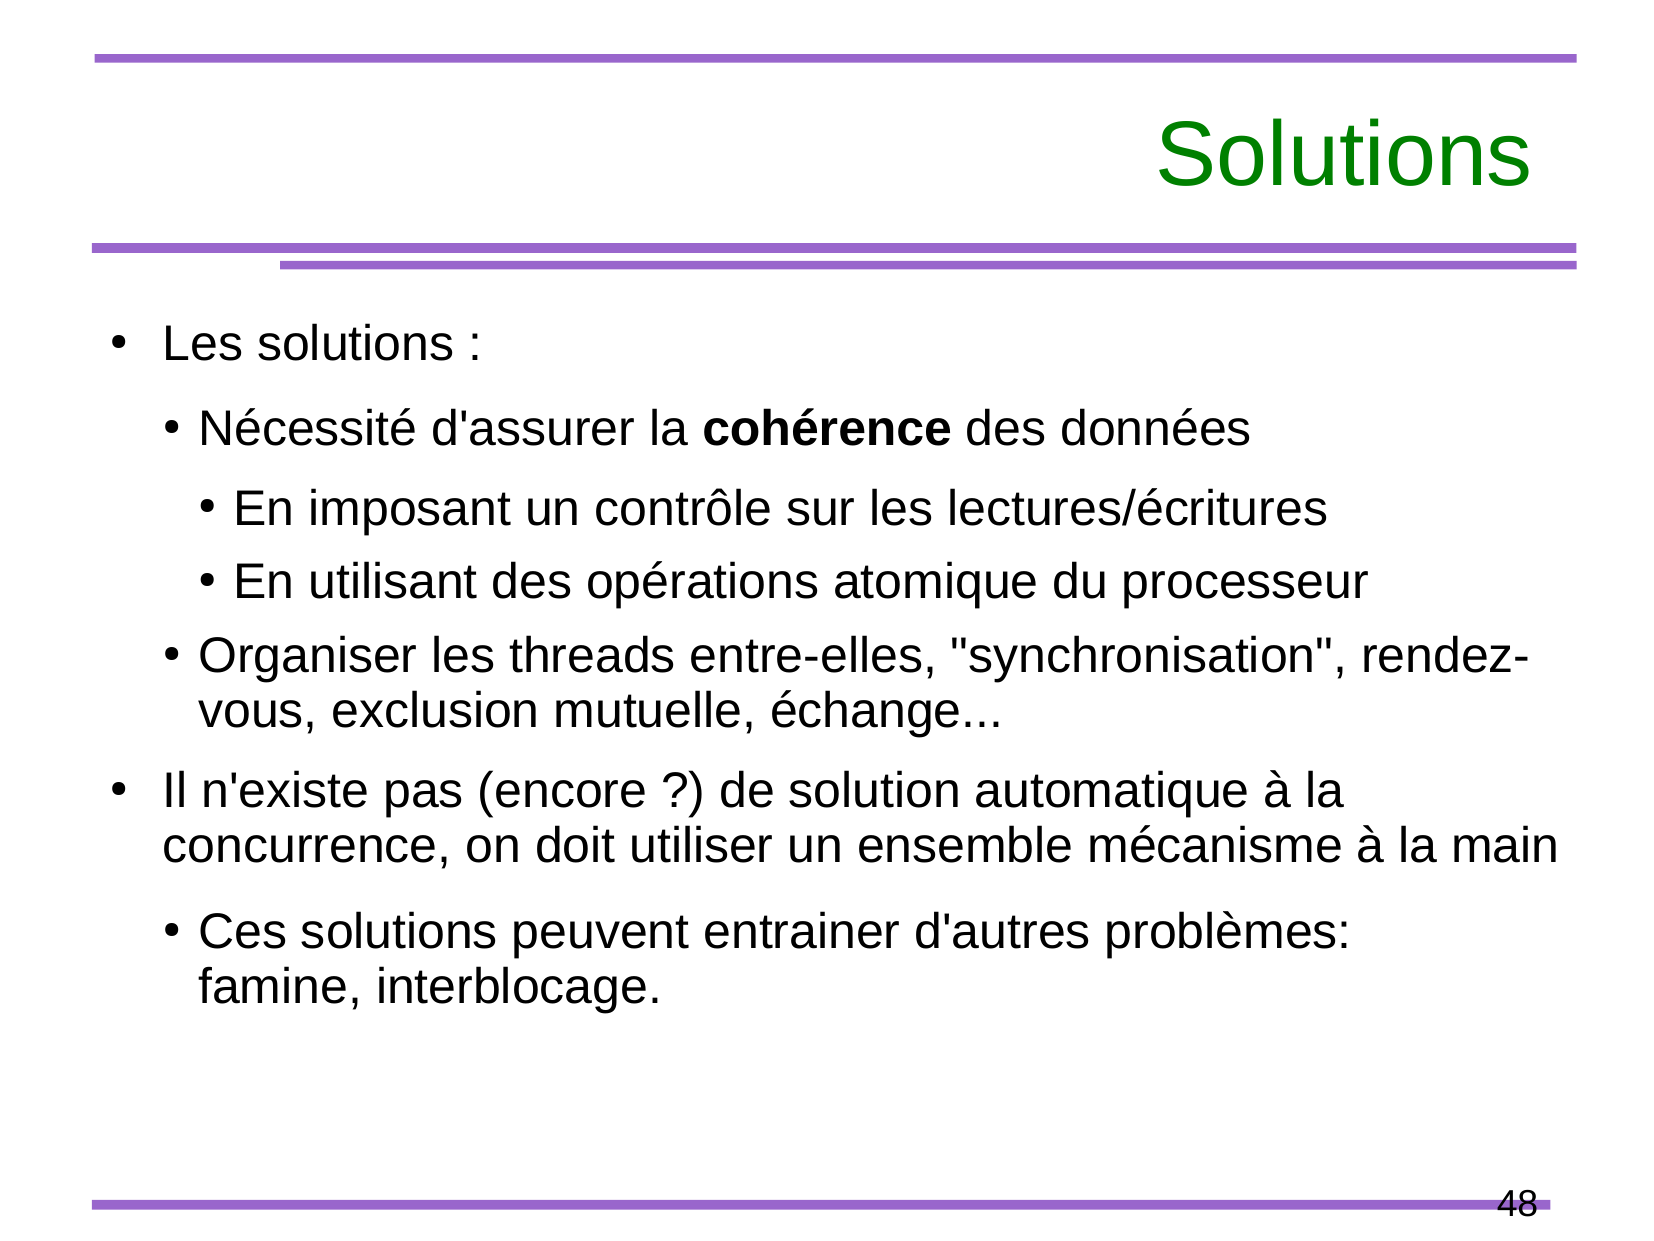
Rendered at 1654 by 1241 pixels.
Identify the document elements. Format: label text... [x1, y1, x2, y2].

list Les solutions : Nécessité d'assurer la cohérence des données En imposant un contrôle sur les lectures/écritures En utilisant des opérations atomique du processeur Organiser les threads entre-elles, "synchronisation", rendez-vous, exclusion mutuelle, échange... Il n'existe pas (encore ?) de solution automatique à la concurrence, on doit utiliser un ensemble mécanisme à la main Ces solutions peuvent entrainer d'autres problèmes: famine, interblocage. [92, 315, 1563, 1163]
title Solutions [121, 49, 1534, 257]
